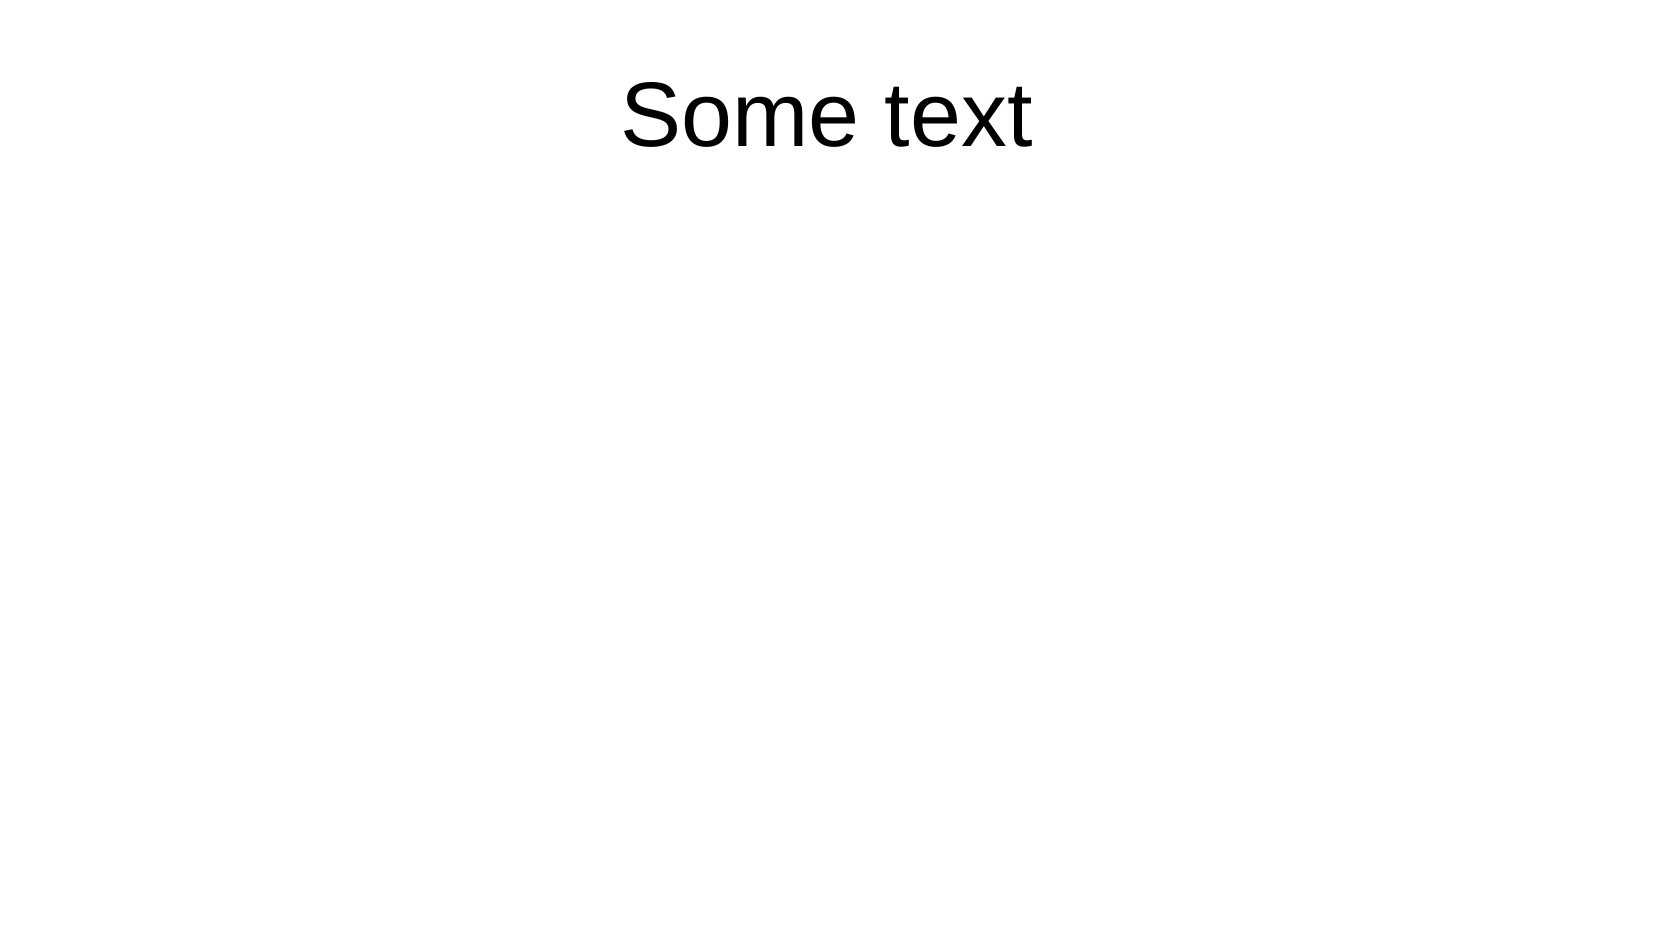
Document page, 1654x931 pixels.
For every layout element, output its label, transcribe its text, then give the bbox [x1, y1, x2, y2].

title Some text [82, 37, 1571, 193]
